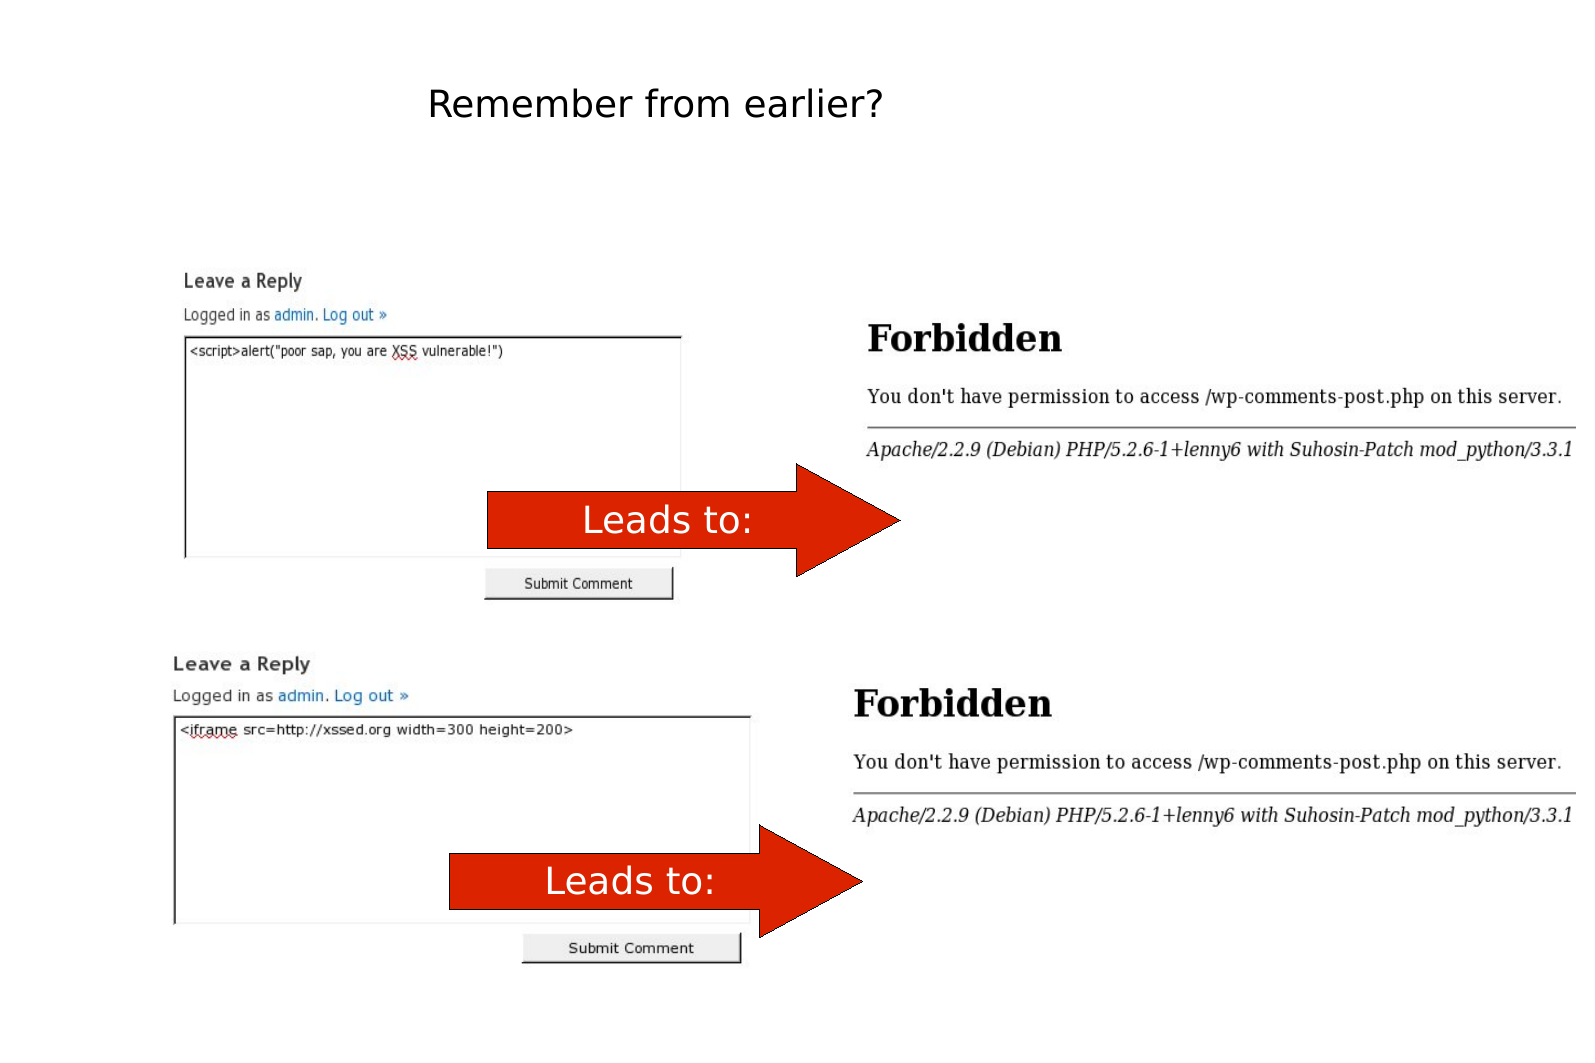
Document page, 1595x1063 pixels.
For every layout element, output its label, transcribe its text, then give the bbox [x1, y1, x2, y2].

picture [848, 674, 1576, 854]
text_box Leads to: [449, 824, 863, 938]
picture [75, 224, 788, 976]
text_box Remember from earlier? [412, 75, 1388, 134]
picture [862, 309, 1576, 488]
text_box Leads to: [487, 463, 901, 577]
